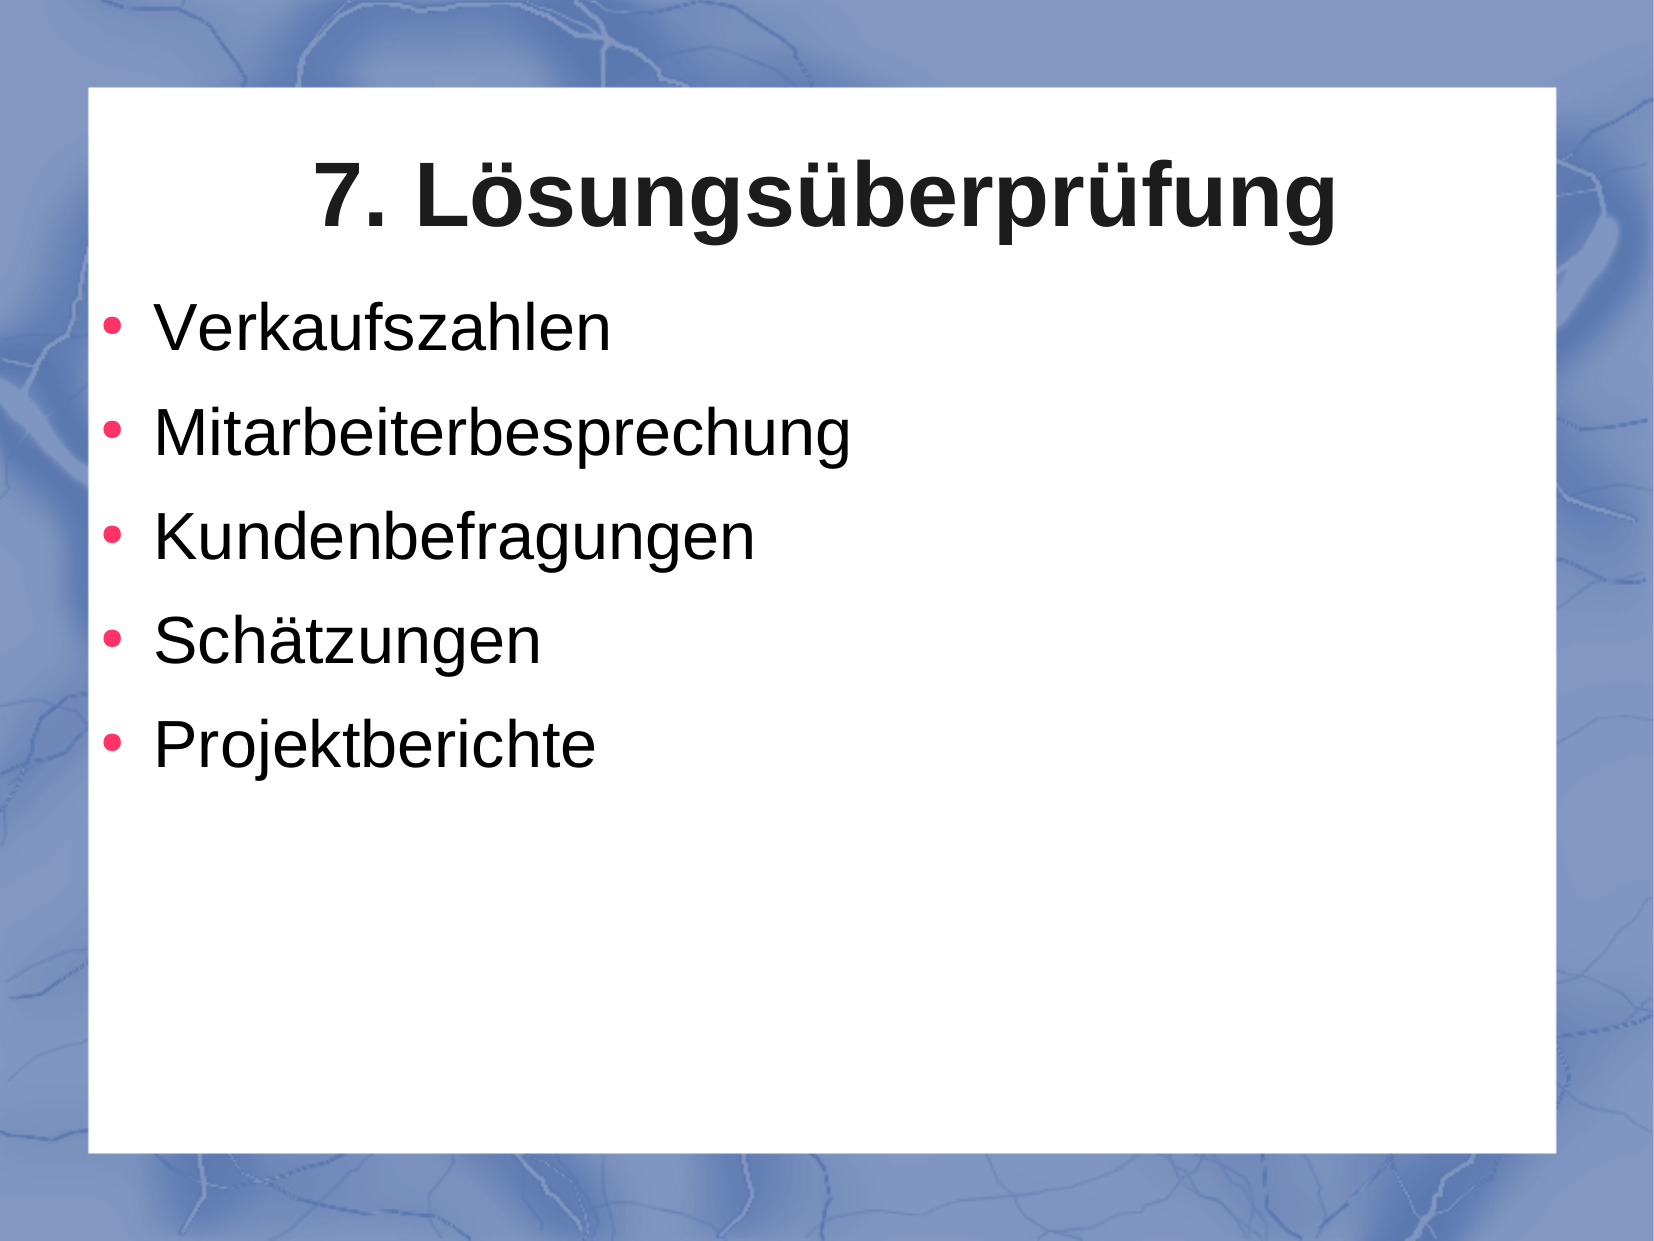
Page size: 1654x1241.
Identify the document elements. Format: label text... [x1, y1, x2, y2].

picture [0, 0, 1654, 1241]
title 7. Lösungsüberprüfung [118, 90, 1536, 298]
list Verkaufszahlen Mitarbeiterbesprechung Kundenbefragungen Schätzungen Projektberichte [82, 290, 1418, 1109]
